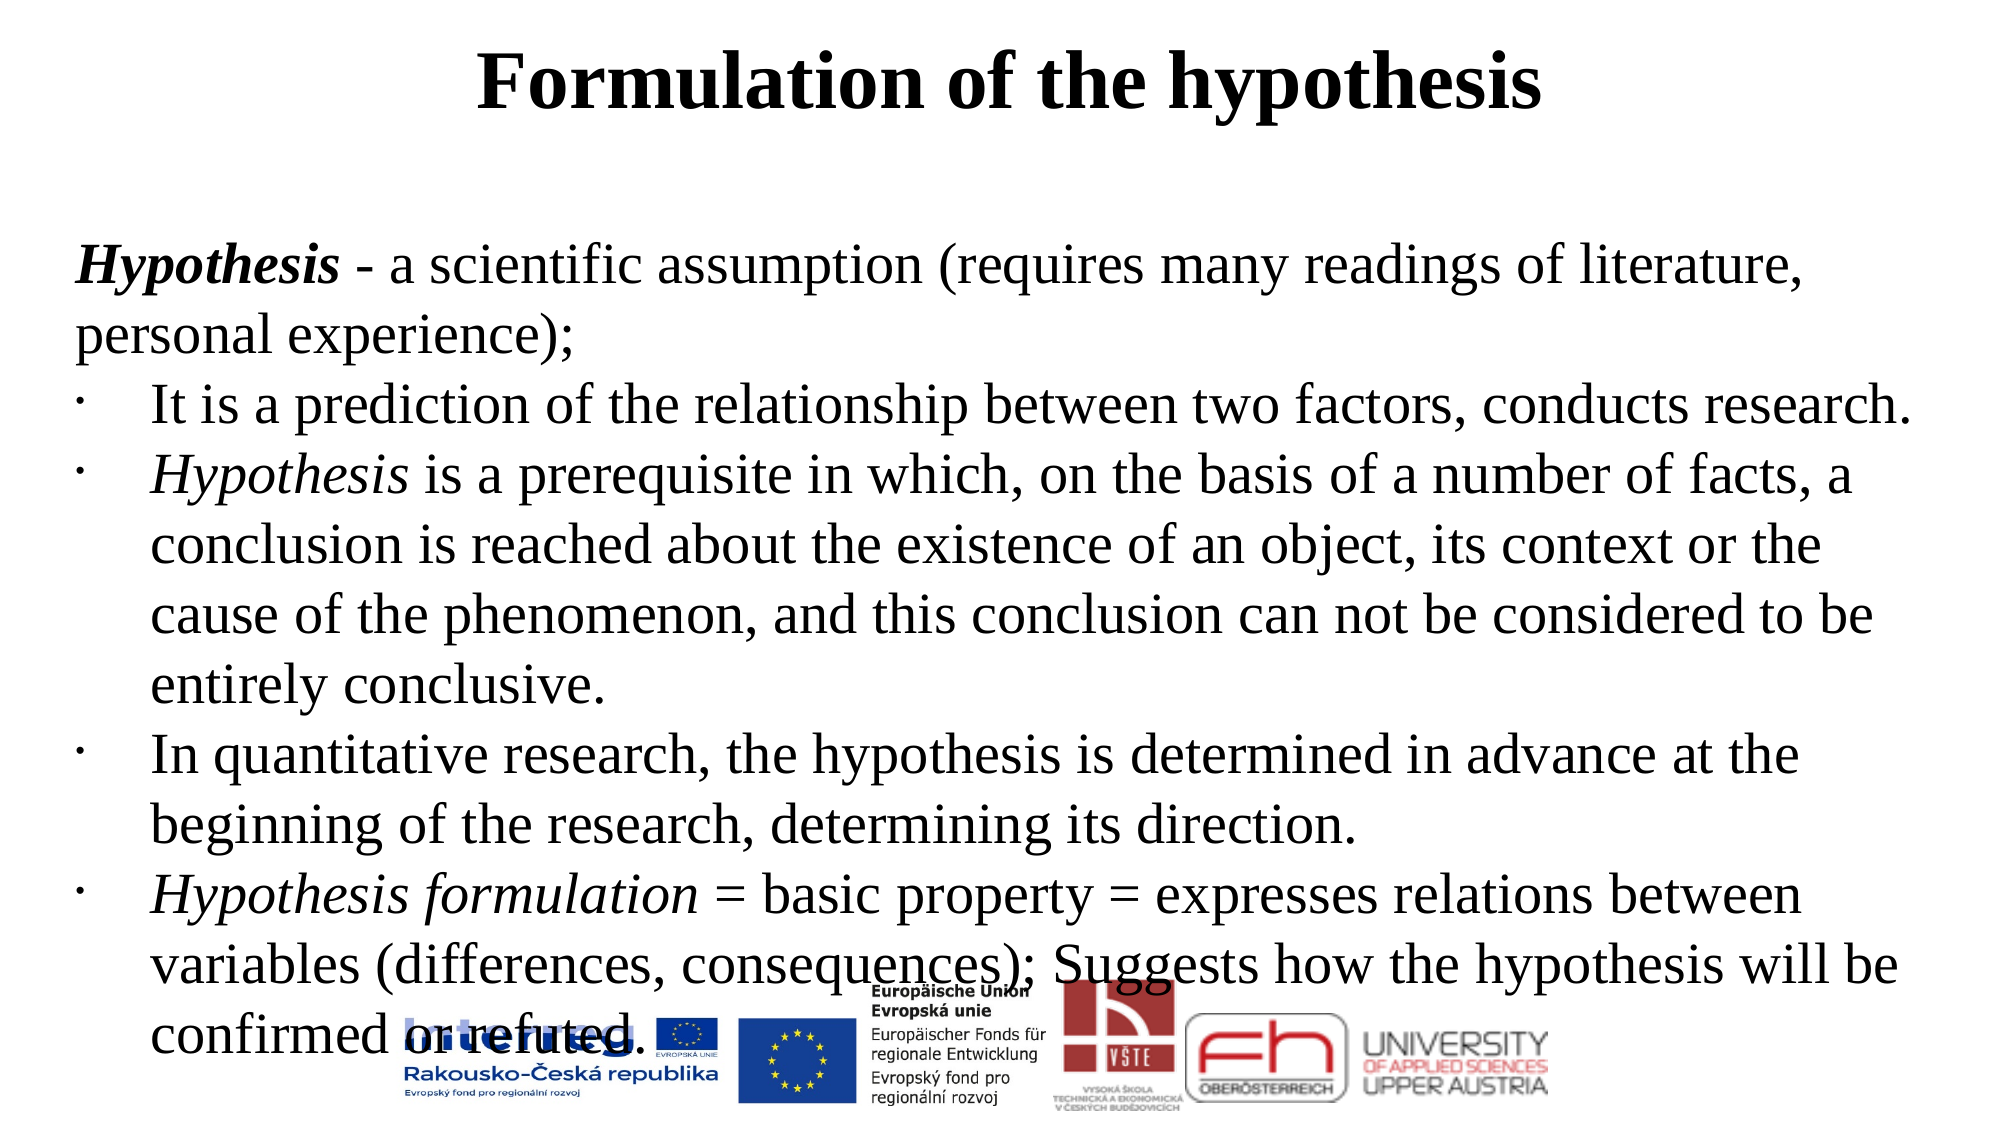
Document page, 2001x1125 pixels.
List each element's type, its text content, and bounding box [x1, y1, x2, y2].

text_box Formulation of the hypothesis Hypothesis - a scientific assumption (requires many readings of literature, personal experience); It is a prediction of the relationship between two factors, conducts research. Hypothesis is a prerequisite in which, on the basis of a number of facts, a conclusion is reached about the existence of an object, its context or the cause of the phenomenon, and this conclusion can not be considered to be entirely conclusive. In quantitative research, the hypothesis is determined in advance at the beginning of the research, determining its direction. Hypothesis formulation = basic property = expresses relations between variables (differences, consequences); Suggests how the hypothesis will be confirmed or refuted. [60, 18, 1960, 1125]
